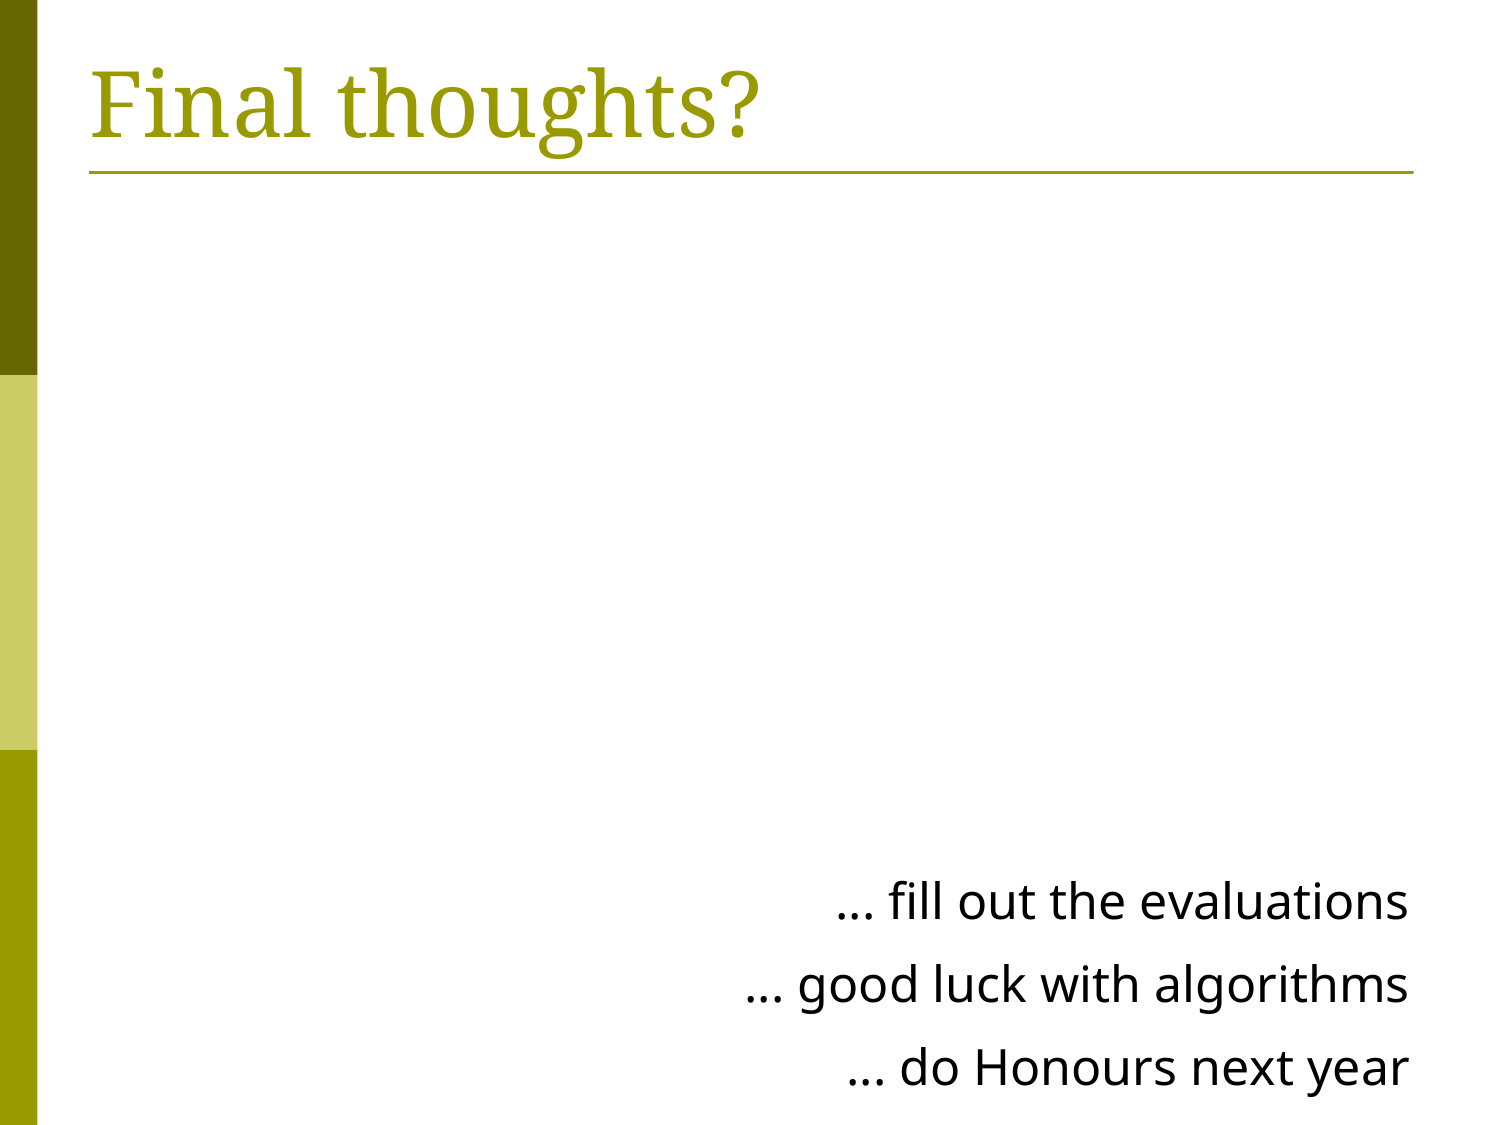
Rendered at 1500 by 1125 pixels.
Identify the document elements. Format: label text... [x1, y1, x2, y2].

title Final thoughts? [75, 45, 1426, 173]
list ... fill out the evaluations ... good luck with algorithms ... do Honours next year ... so long and thank for all the fish! [75, 196, 1426, 1071]
